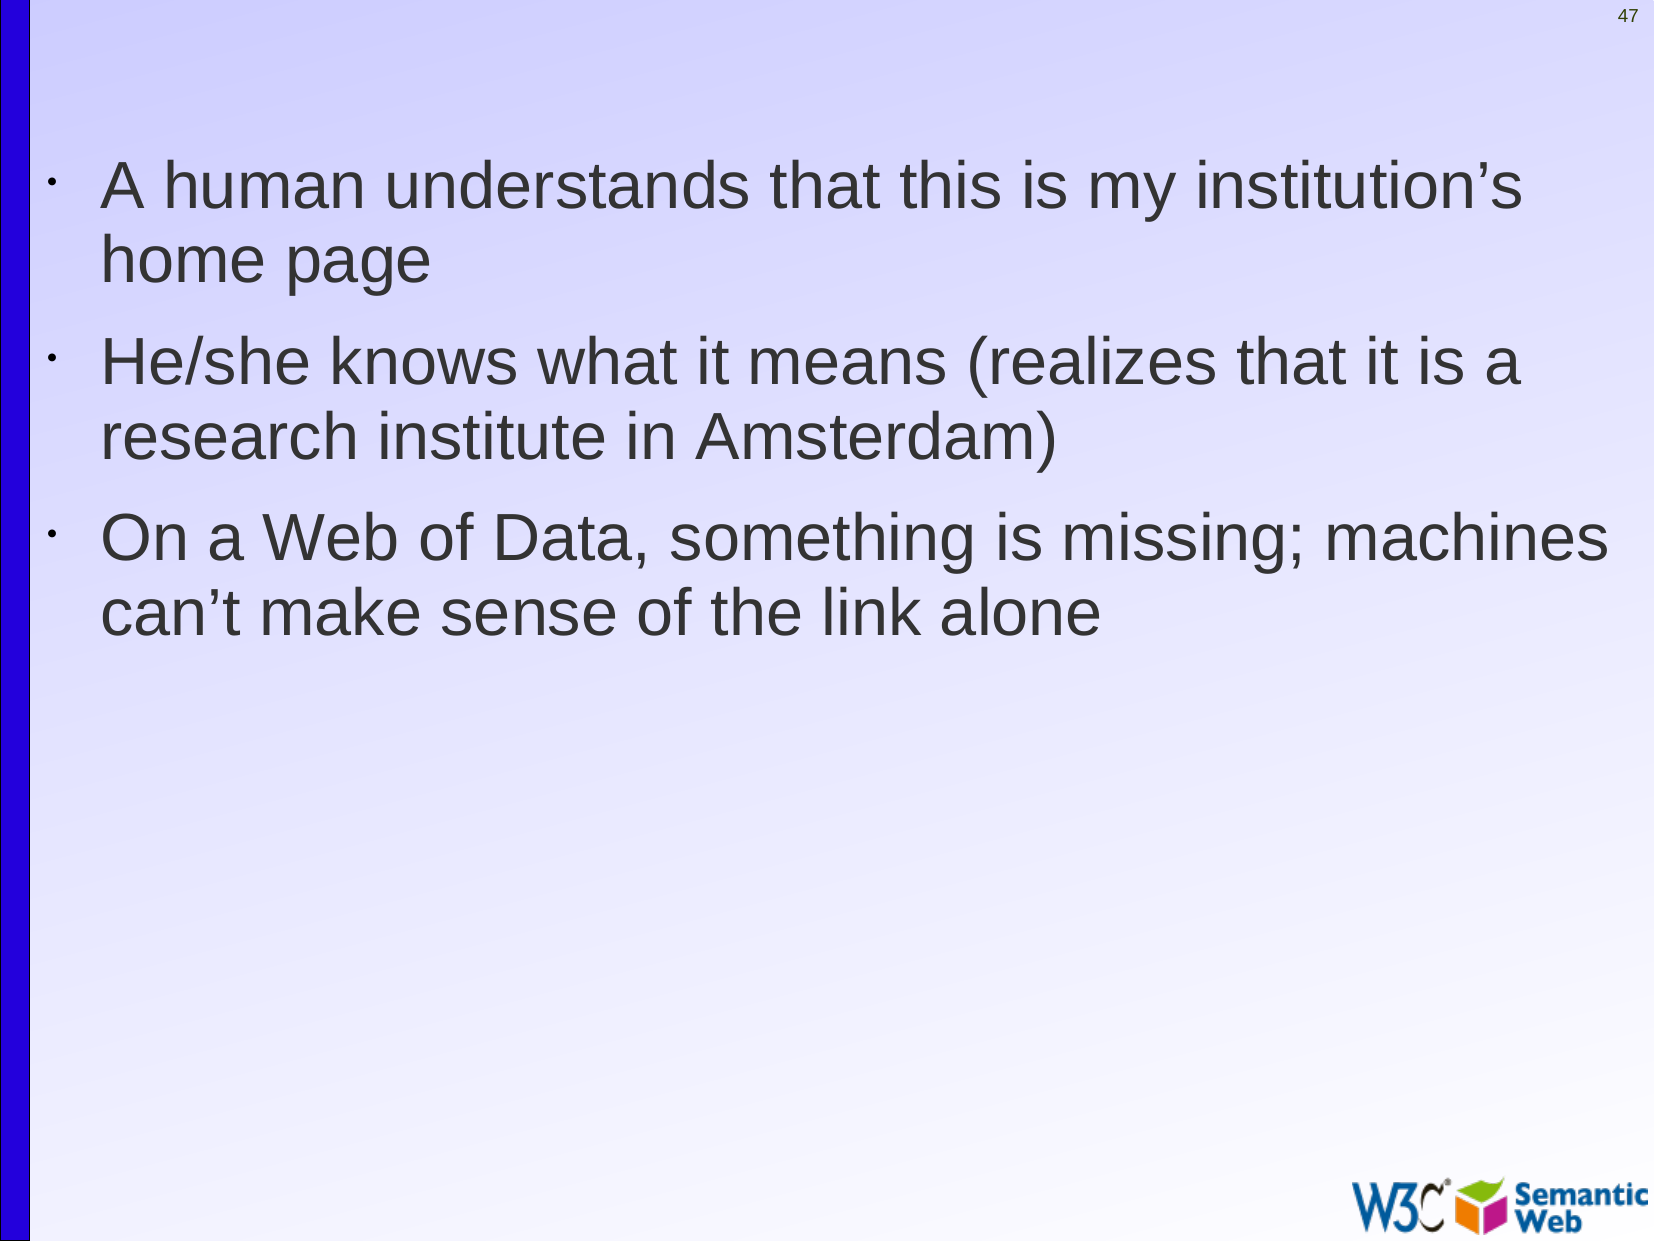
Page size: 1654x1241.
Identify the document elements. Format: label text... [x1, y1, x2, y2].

list A human understands that this is my institution’s home page He/she knows what it means (realizes that it is a research institute in Amsterdam) On a Web of Data, something is missing; machines can’t make sense of the link alone [29, 147, 1624, 1134]
picture [1352, 1175, 1648, 1235]
